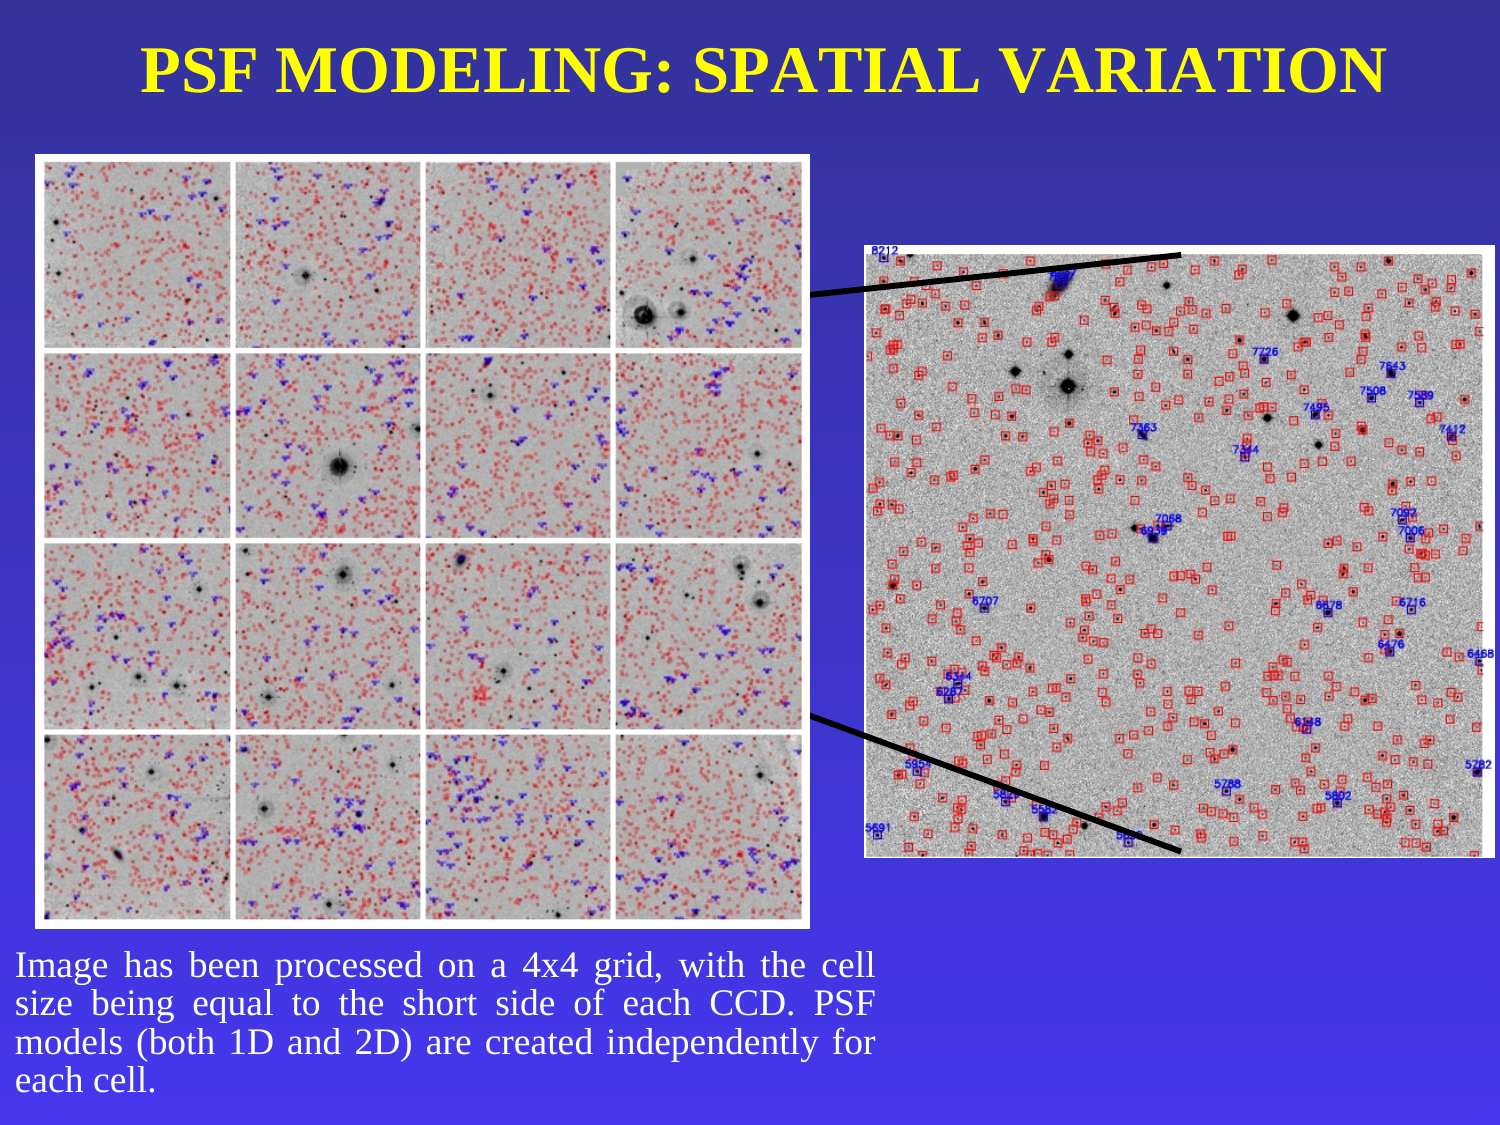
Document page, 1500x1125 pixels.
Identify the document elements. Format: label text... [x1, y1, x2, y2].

text_box Image has been processed on a 4x4 grid, with the cell size being equal to the short side of each CCD. PSF models (both 1D and 2D) are created independently for each cell. [0, 946, 892, 1101]
picture [864, 245, 1495, 858]
picture [35, 154, 810, 929]
text_box PSF MODELING: SPATIAL VARIATION [29, 30, 1500, 114]
